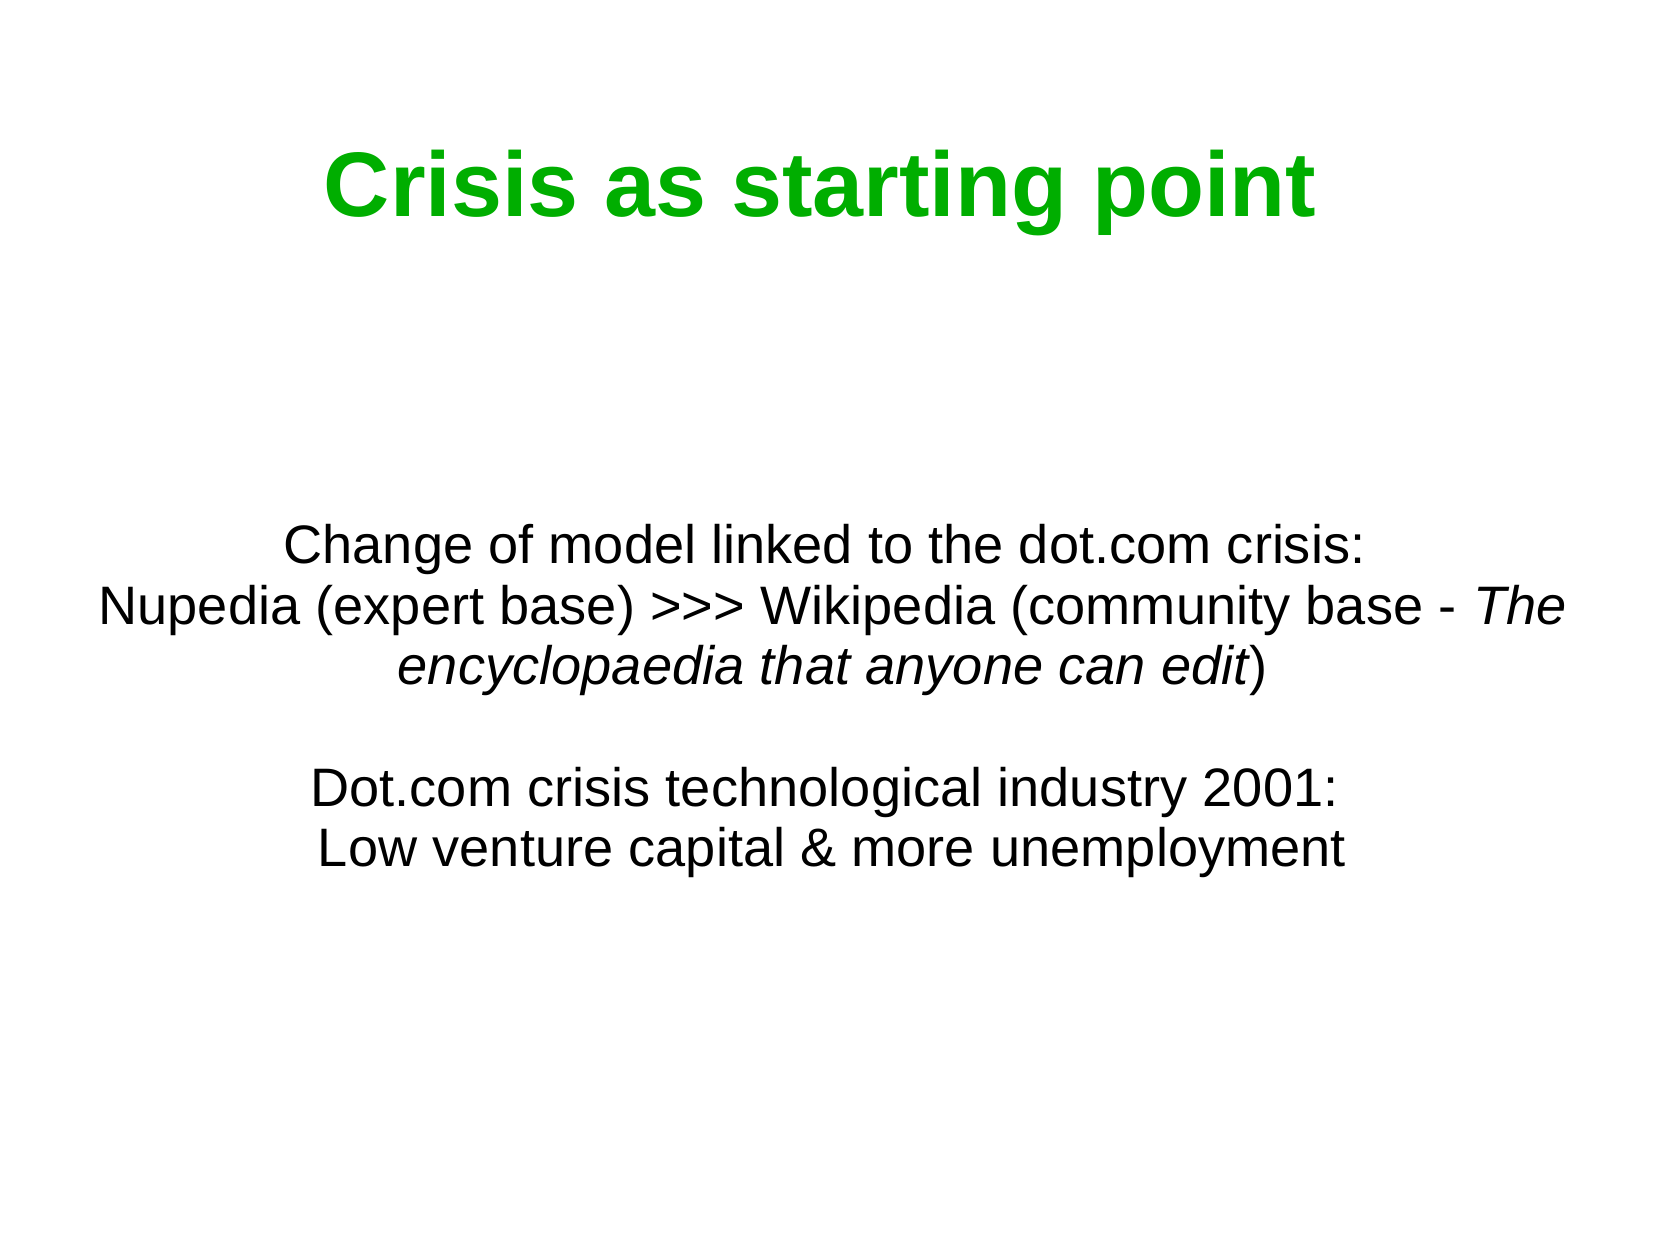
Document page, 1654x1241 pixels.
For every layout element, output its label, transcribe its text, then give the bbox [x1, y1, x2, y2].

subtitle Change of model linked to the dot.com crisis: Nupedia (expert base) >>> Wikipedia (community base - The encyclopaedia that anyone can edit) Dot.com crisis technological industry 2001: Low venture capital & more unemployment [88, 324, 1577, 1129]
title Crisis as starting point [76, 88, 1565, 281]
